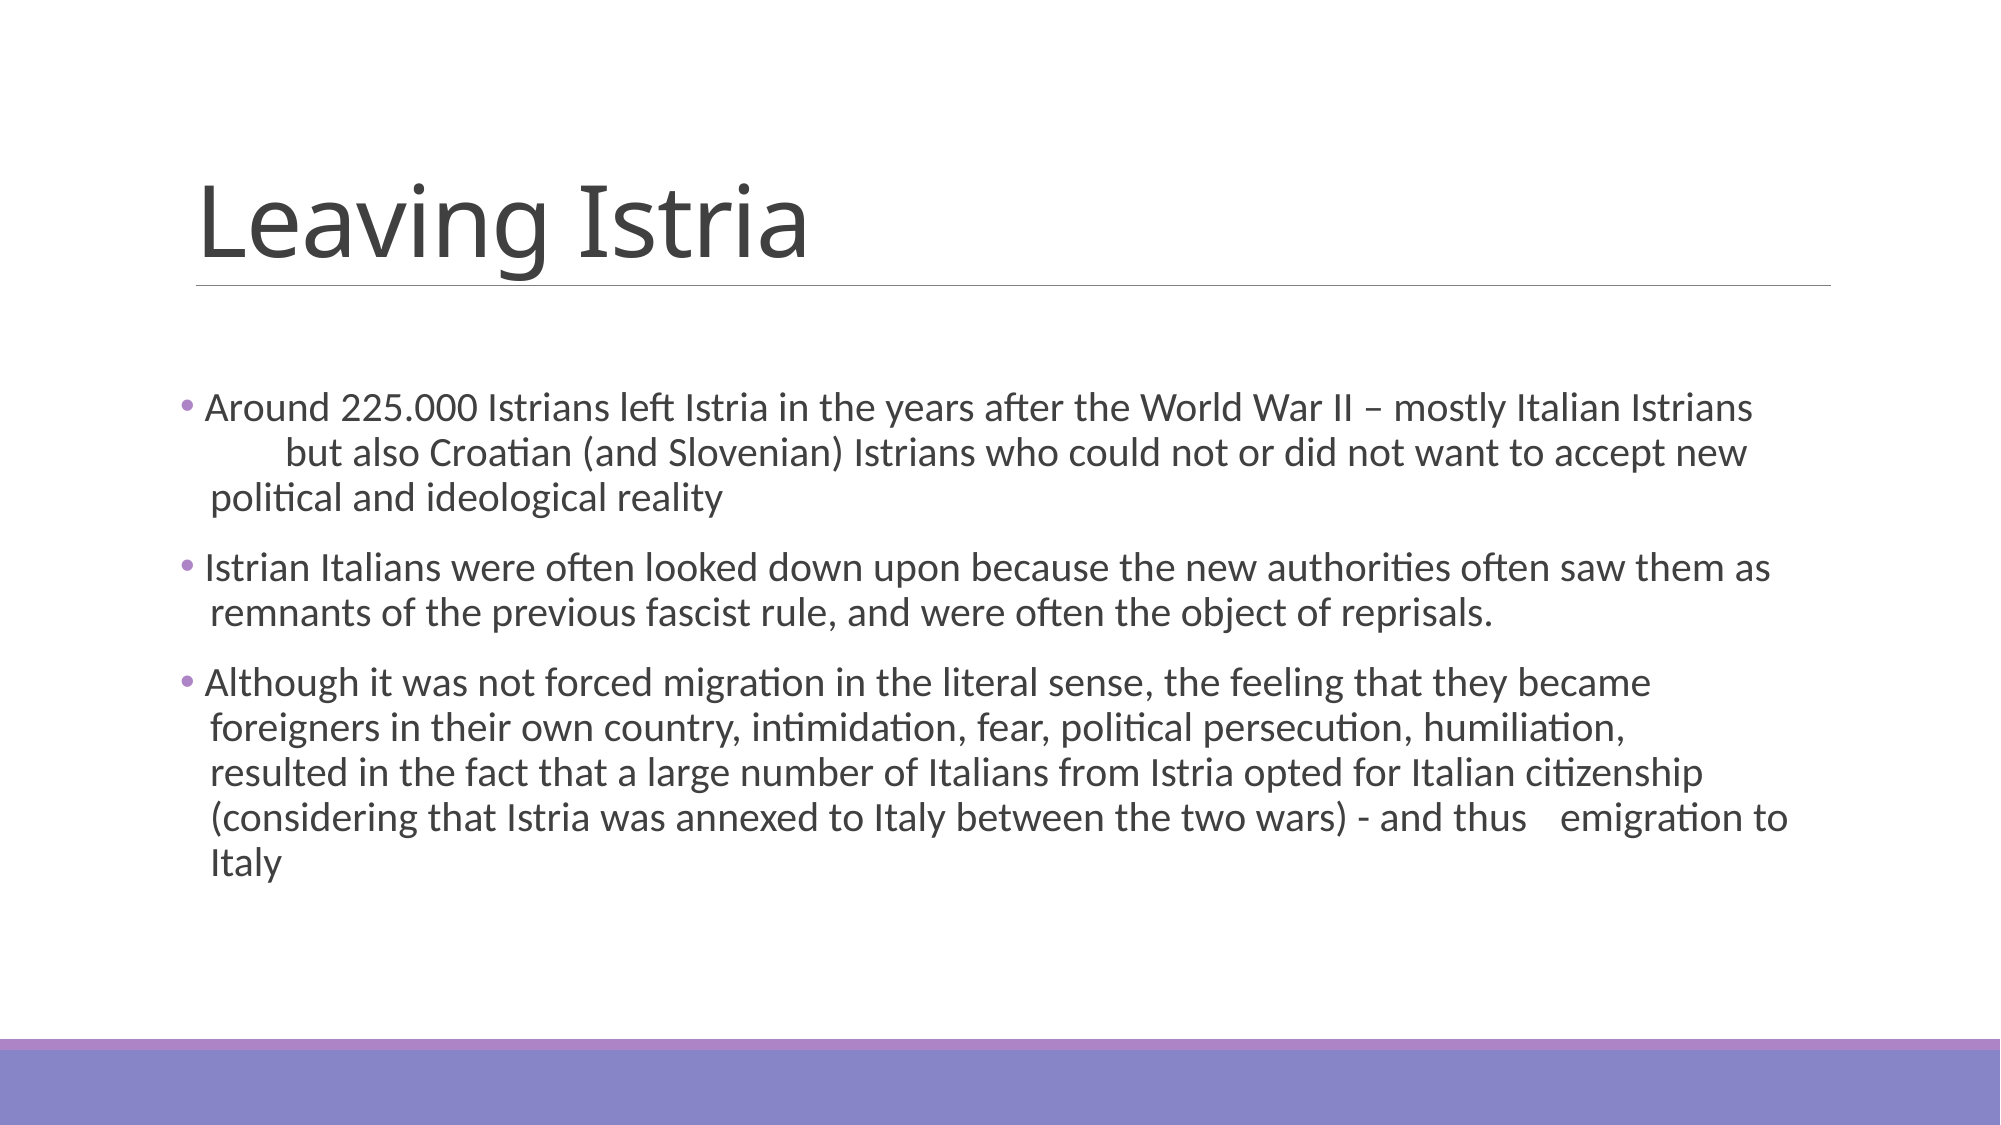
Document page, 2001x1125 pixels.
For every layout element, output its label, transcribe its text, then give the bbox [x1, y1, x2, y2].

title Leaving Istria [180, 47, 1831, 286]
list Around 225.000 Istrians left Istria in the years after the World War II – mostly Italian Istrians but also Croatian (and Slovenian) Istrians who could not or did not want to accept new political and ideological reality Istrian Italians were often looked down upon because the new authorities often saw them as remnants of the previous fascist rule, and were often the object of reprisals. Although it was not forced migration in the literal sense, the feeling that they became foreigners in their own country, intimidation, fear, political persecution, humiliation, resulted in the fact that a large number of Italians from Istria opted for Italian citizenship (considering that Istria was annexed to Italy between the two wars) - and thus emigration to Italy [180, 302, 1831, 963]
